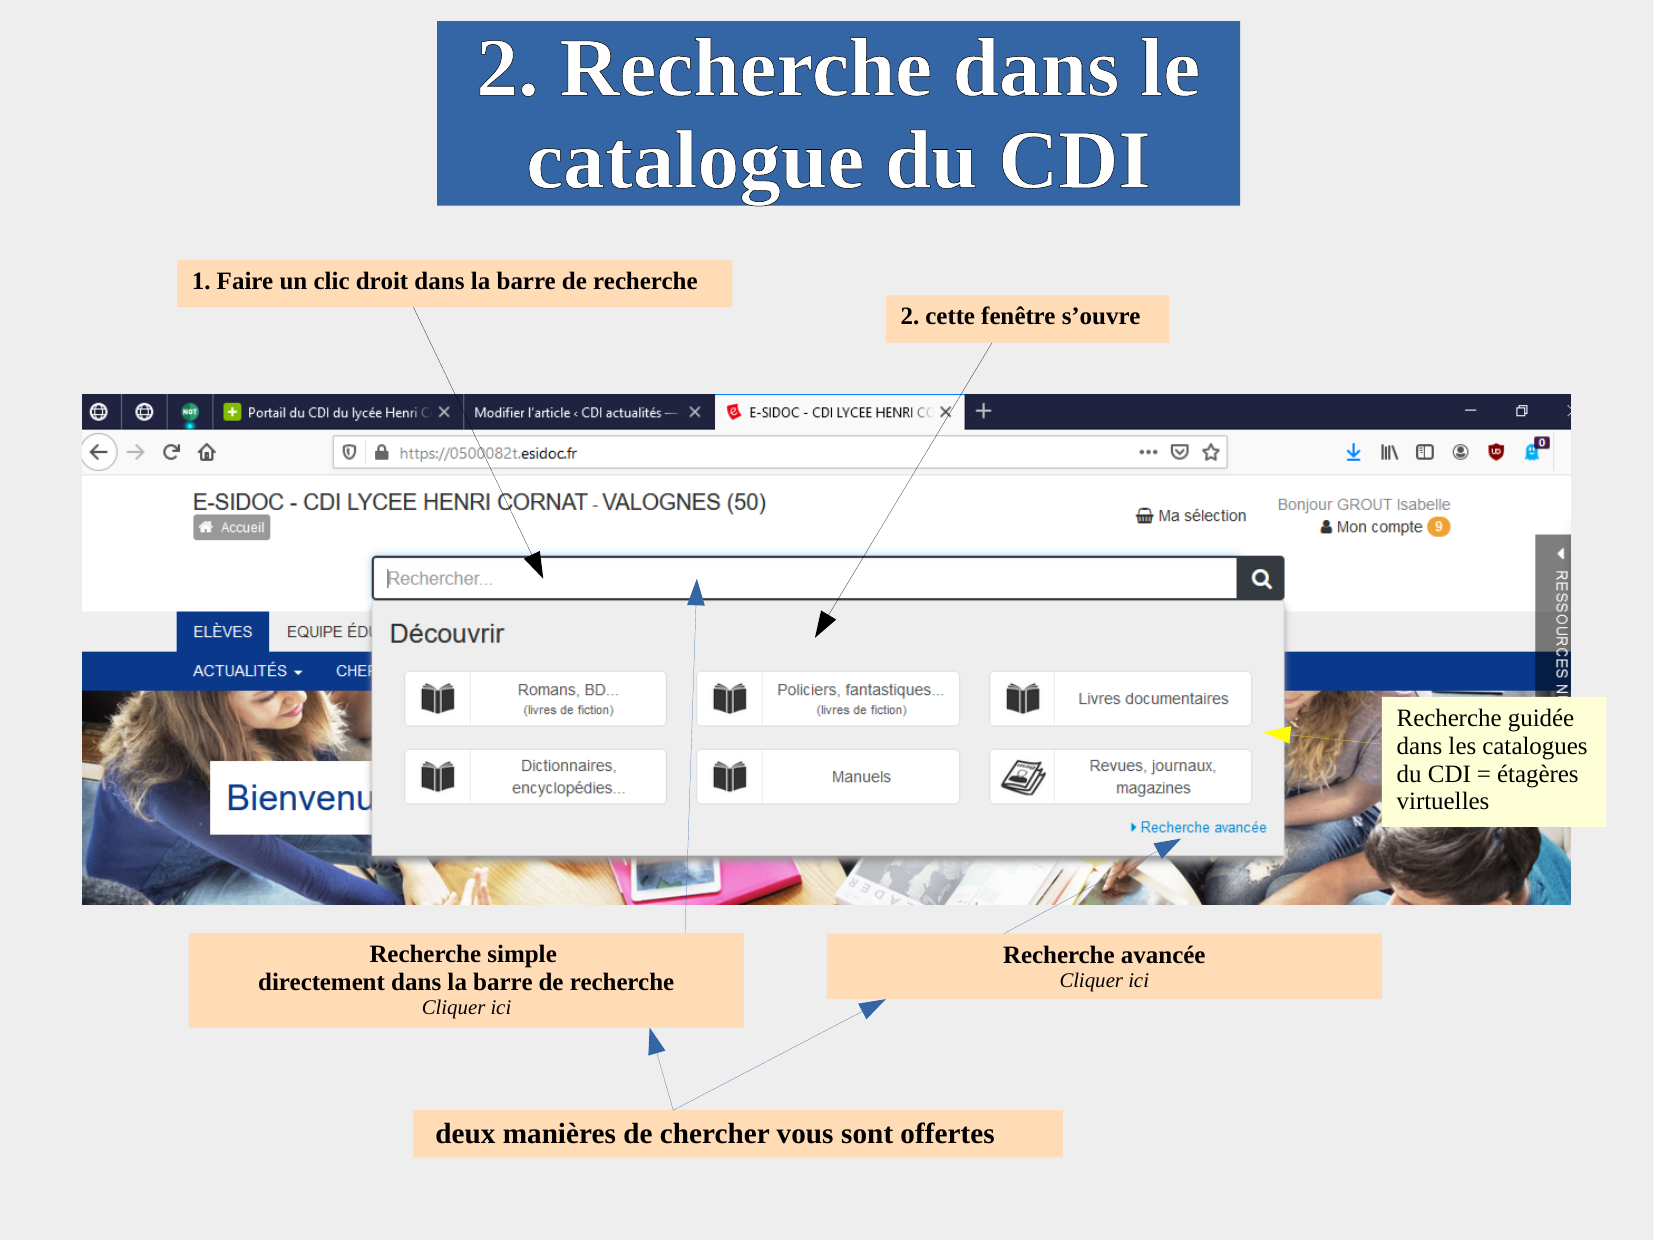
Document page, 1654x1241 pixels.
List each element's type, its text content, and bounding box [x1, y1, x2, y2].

picture [82, 394, 1571, 905]
text_box 2. cette fenêtre s’ouvre [885, 295, 1170, 343]
text_box Recherche avancée Cliquer ici [826, 933, 1382, 1000]
text_box 1. Faire un clic droit dans la barre de recherche [177, 259, 733, 308]
text_box deux manières de chercher vous sont offertes [413, 1110, 1063, 1158]
text_box Recherche guidée dans les catalogues du CDI = étagères virtuelles [1381, 696, 1607, 827]
title 2. Recherche dans le catalogue du CDI [437, 21, 1241, 206]
text_box Recherche simple directement dans la barre de recherche Cliquer ici [188, 933, 745, 1028]
